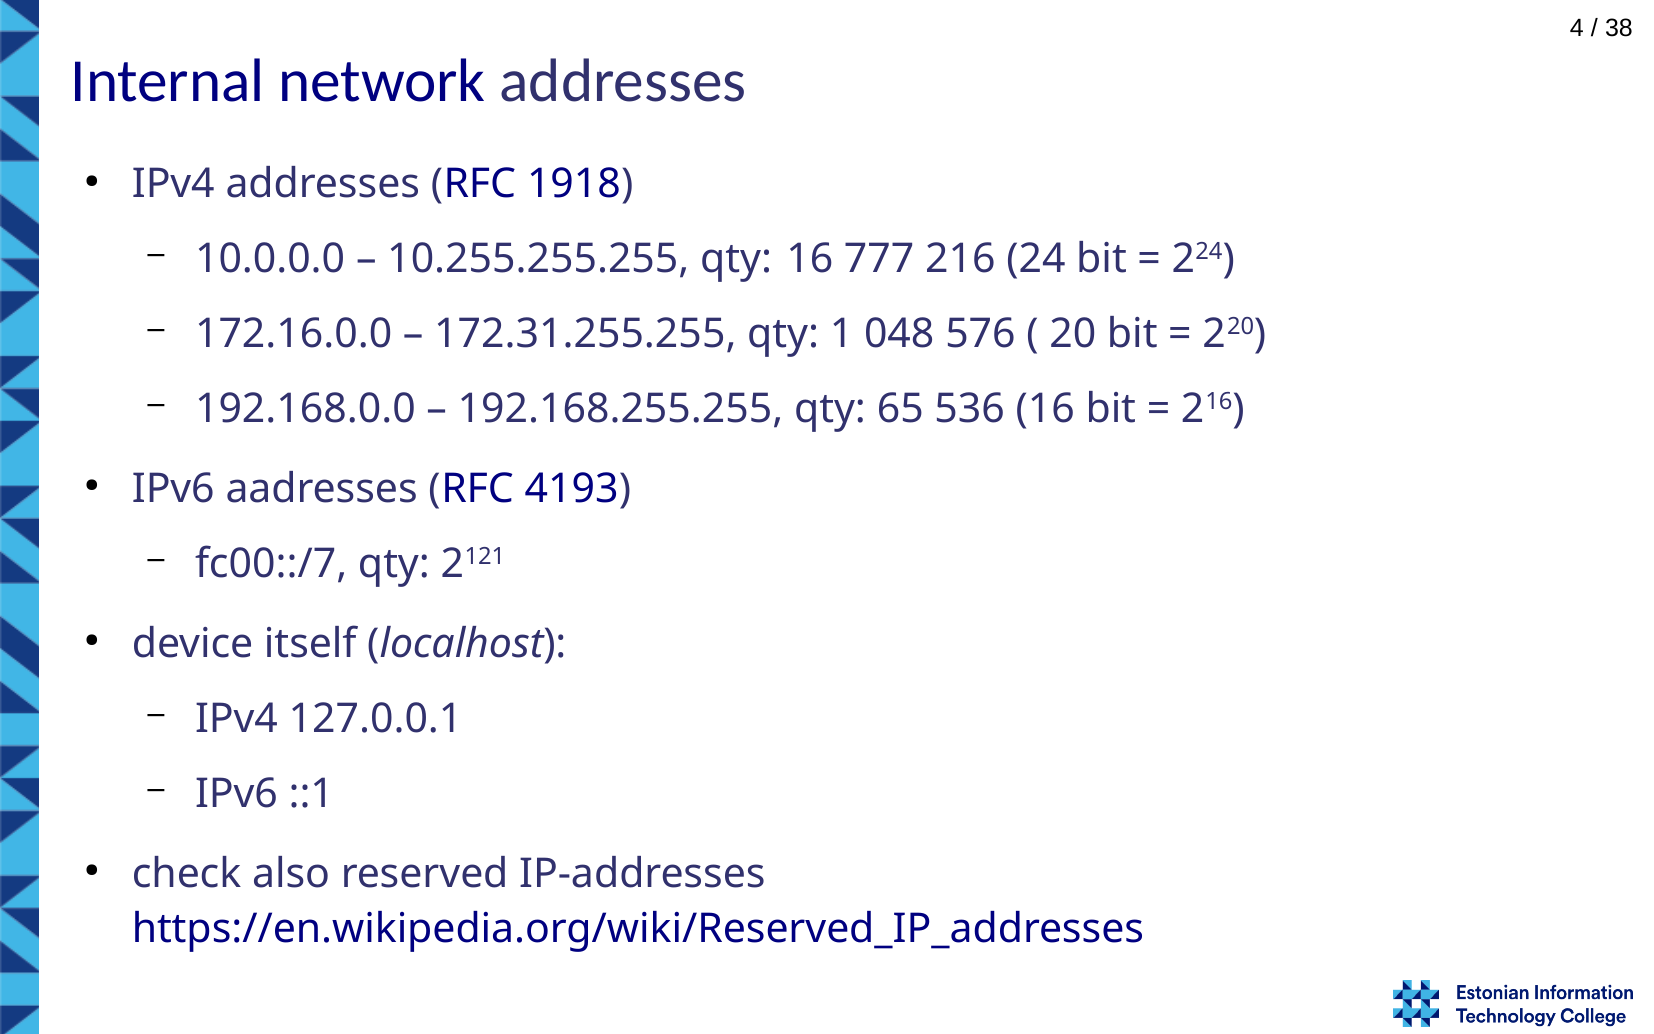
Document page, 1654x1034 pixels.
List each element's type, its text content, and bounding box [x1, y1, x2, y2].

list IPv4 addresses (RFC 1918) 10.0.0.0 – 10.255.255.255, qty: 16 777 216 (24 bit = 224) 172.16.0.0 – 172.31.255.255, qty: 1 048 576 ( 20 bit = 220) 192.168.0.0 – 192.168.255.255, qty: 65 536 (16 bit = 216) IPv6 aadresses (RFC 4193) fc00::/7, qty: 2121 device itself (localhost): IPv4 127.0.0.1 IPv6 ::1 check also reserved IP-addresses https://en.wikipedia.org/wiki/Reserved_IP_addresses [68, 153, 1630, 957]
picture [1393, 980, 1633, 1027]
title Internal network addresses [70, 41, 1630, 130]
